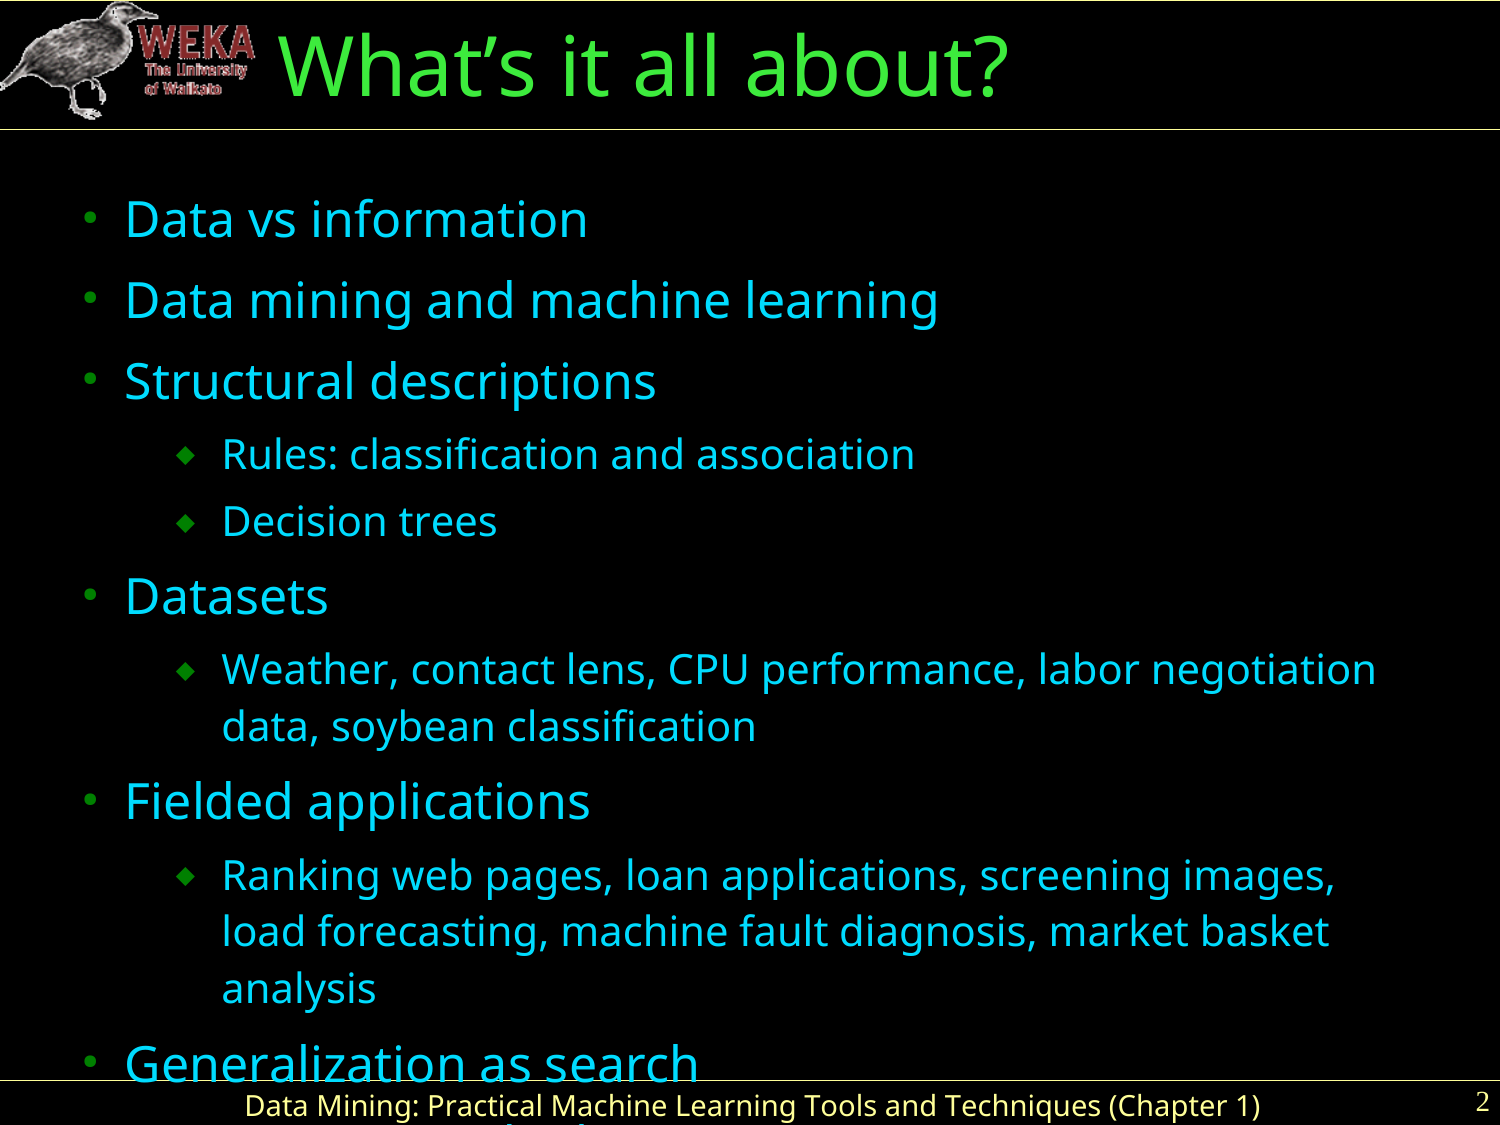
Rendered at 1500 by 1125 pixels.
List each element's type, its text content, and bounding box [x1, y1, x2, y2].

list Data vs information Data mining and machine learning Structural descriptions Rules: classification and association Decision trees Datasets Weather, contact lens, CPU performance, labor negotiation data, soybean classification Fielded applications Ranking web pages, loan applications, screening images, load forecasting, machine fault diagnosis, market basket analysis Generalization as search Data mining and ethics [67, 177, 1418, 1093]
picture [0, 1, 263, 129]
title What’s it all about? [263, 0, 1500, 159]
